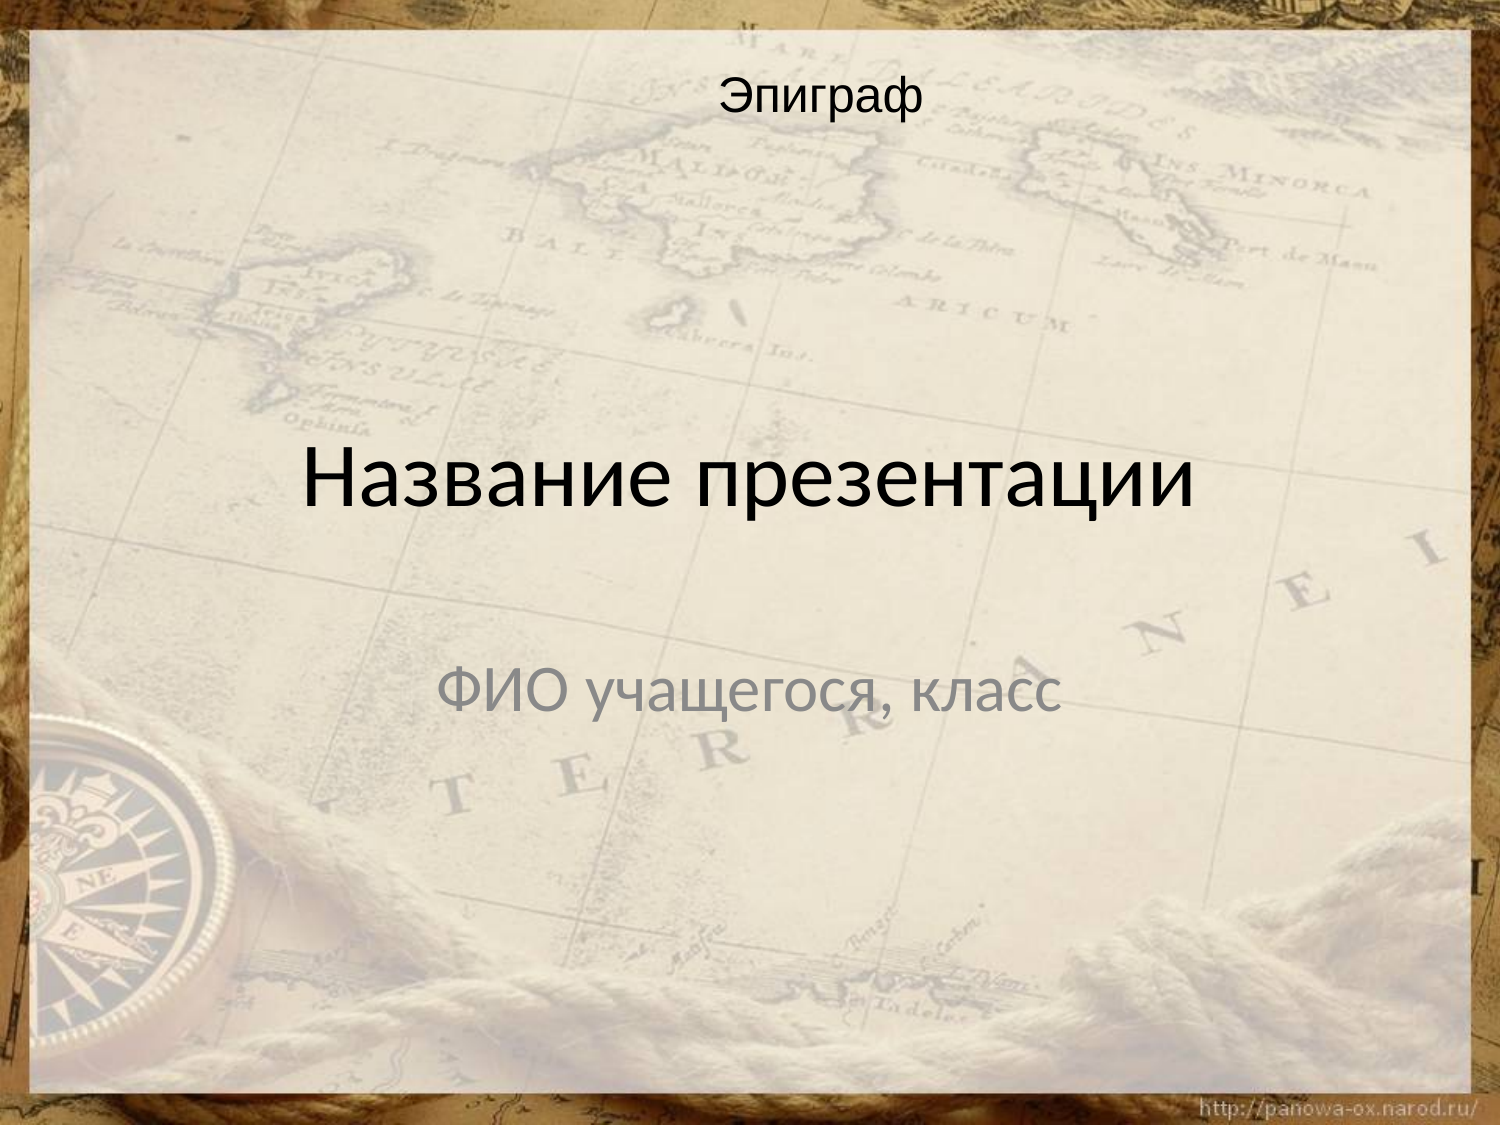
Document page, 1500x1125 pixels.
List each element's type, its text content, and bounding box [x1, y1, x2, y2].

title Название презентации [112, 349, 1388, 591]
text_box Эпиграф [702, 54, 1436, 131]
subtitle ФИО учащегося, класс [225, 637, 1276, 925]
